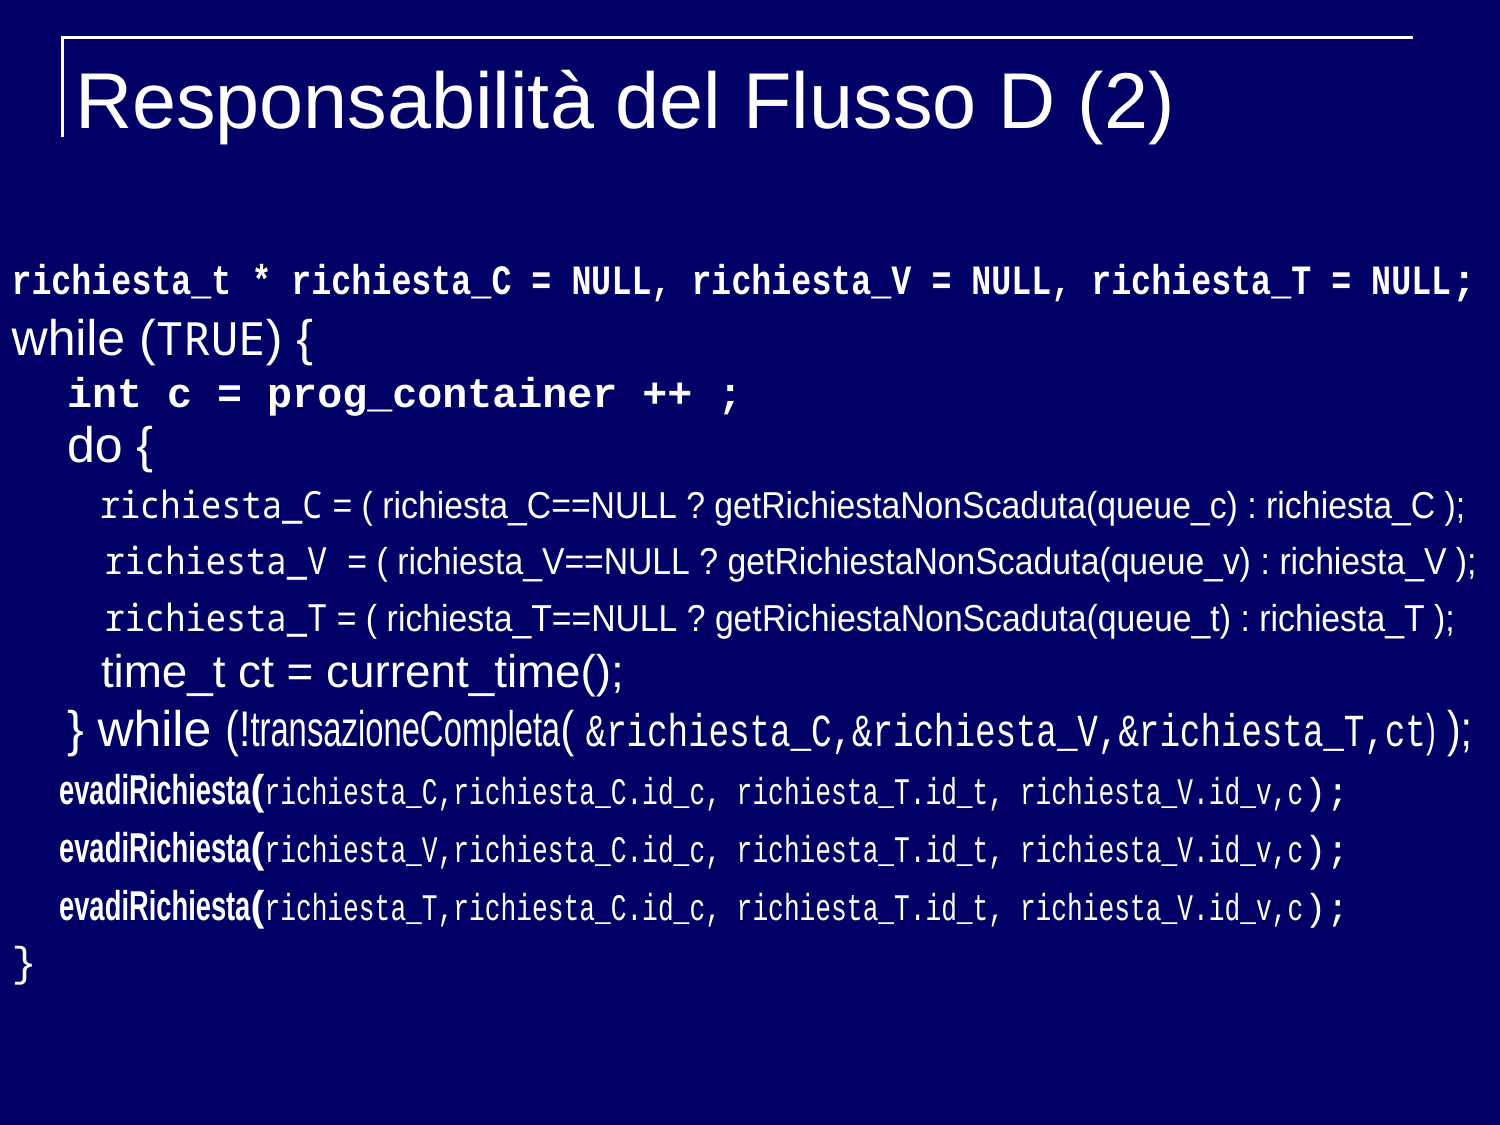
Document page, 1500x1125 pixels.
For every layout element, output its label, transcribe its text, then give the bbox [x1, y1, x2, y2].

title Responsabilità del Flusso D (2)‏ [75, 52, 1423, 148]
list richiesta_t * richiesta_C = NULL, richiesta_V = NULL, richiesta_T = NULL; while (TRUE) { int c = prog_container ++ ; do { richiesta_C = ( richiesta_C==NULL ? getRichiestaNonScaduta(queue_c) : richiesta_C ); richiesta_V = ( richiesta_V==NULL ? getRichiestaNonScaduta(queue_v) : richiesta_V ); richiesta_T = ( richiesta_T==NULL ? getRichiestaNonScaduta(queue_t) : richiesta_T ); time_t ct = current_time(); } while (!transazioneCompleta( &richiesta_C,&richiesta_V,&richiesta_T,ct) ); evadiRichiesta(richiesta_C,richiesta_C.id_c, richiesta_T.id_t, richiesta_V.id_v,c); evadiRichiesta(richiesta_V,richiesta_C.id_c, richiesta_T.id_t, richiesta_V.id_v,c); evadiRichiesta(richiesta_T,richiesta_C.id_c, richiesta_T.id_t, richiesta_V.id_v,c); } [11, 159, 1500, 1024]
